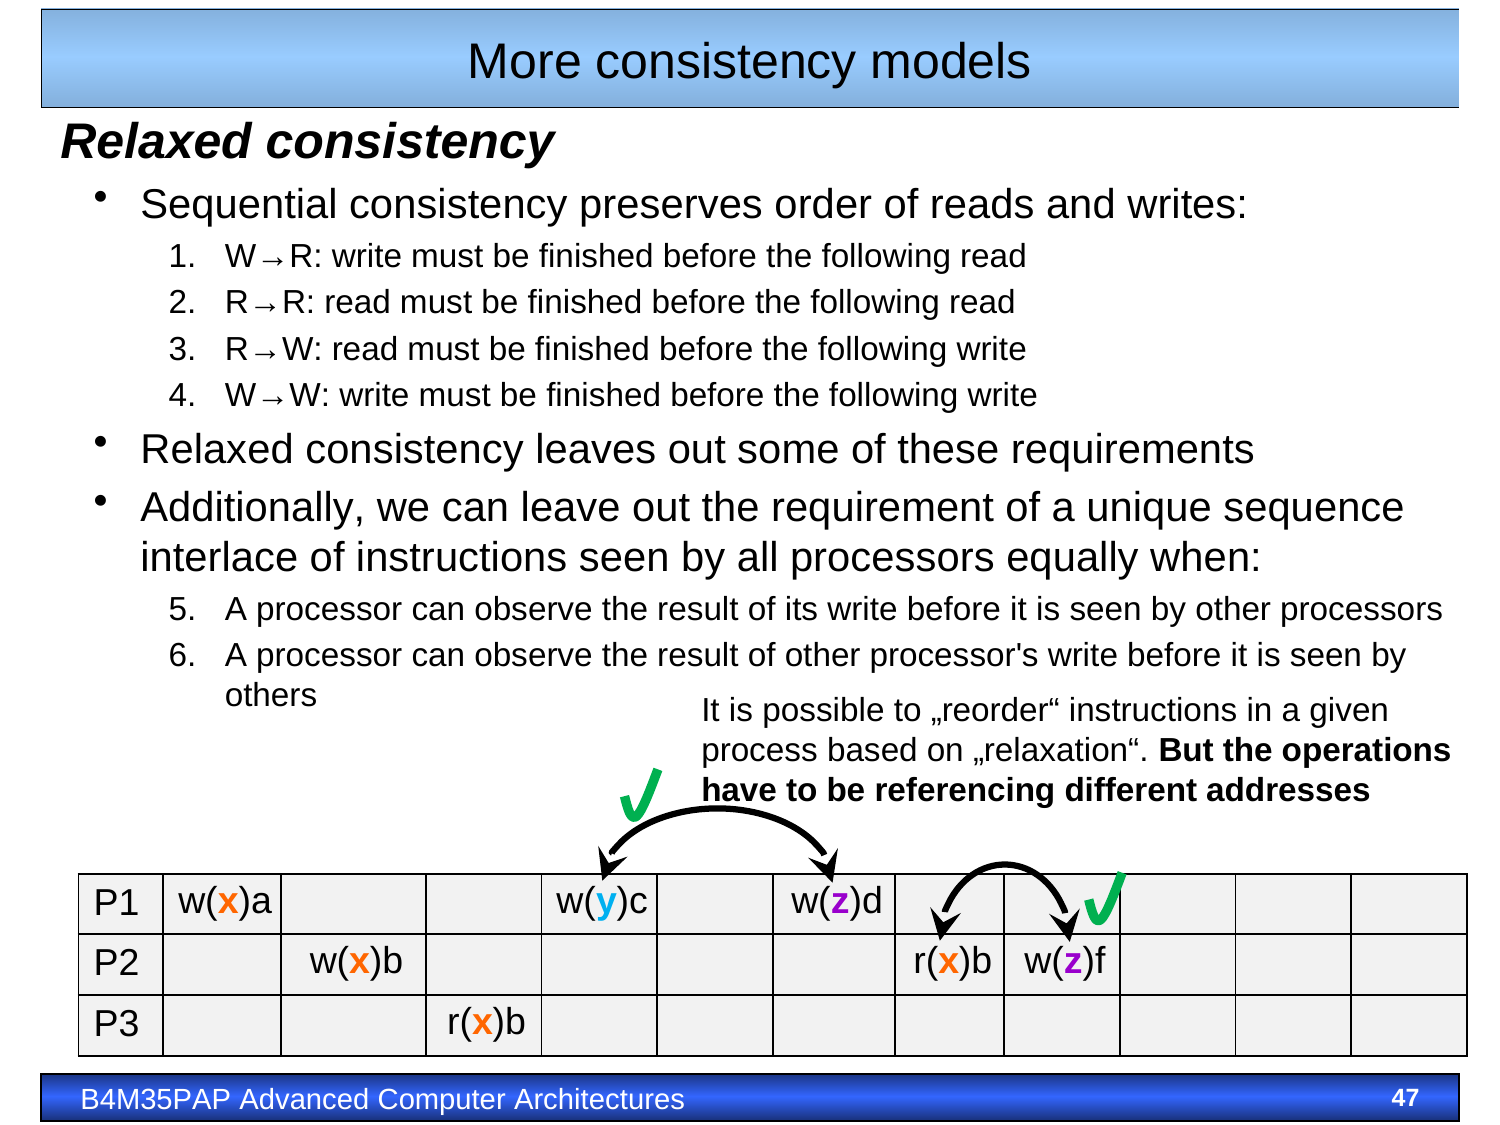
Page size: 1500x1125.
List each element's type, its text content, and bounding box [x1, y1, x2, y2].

table_cell [282, 996, 425, 1055]
table_cell [1005, 996, 1119, 1055]
table_cell w(x)b [282, 935, 425, 994]
table_cell r(x)b [427, 996, 541, 1055]
table_header [658, 875, 772, 933]
table_cell w(z)f [1005, 935, 1119, 994]
table_cell [774, 996, 894, 1055]
table_cell [1352, 996, 1466, 1055]
table_cell [164, 996, 280, 1055]
table_header [282, 875, 425, 933]
list Relaxed consistency Sequential consistency preserves order of reads and writes: W→R: write must be finished before the following read R→R: read must be finished before the following read R→W: read must be finished before the following write W→W: write must be finished before the following write Relaxed consistency leaves out some of these requirements Additionally, we can leave out the requirement of a unique sequence interlace of instructions seen by all processors equally when: A processor can observe the result of its write before it is seen by other processors A processor can observe the result of other processor's write before it is seen by others [3, 101, 1500, 928]
table_cell [1236, 996, 1350, 1055]
table_cell [164, 935, 280, 994]
title More consistency models [41, 8, 1459, 108]
table_cell [542, 996, 656, 1055]
text_box It is possible to „reorder“ instructions in a given process based on „relaxation“. But the operations have to be referencing different addresses [686, 680, 1472, 816]
table_cell [1121, 935, 1235, 994]
table_header w(x)a [164, 875, 280, 933]
table_header [1121, 875, 1235, 933]
table_cell [1121, 996, 1235, 1055]
table_cell [658, 935, 772, 994]
table_cell [896, 996, 1003, 1055]
table_header [1005, 875, 1119, 933]
table_cell [658, 996, 772, 1055]
table_header w(z)d [774, 875, 894, 933]
table_header [896, 875, 1003, 933]
table_header [427, 875, 541, 933]
table_cell [1236, 935, 1350, 994]
table_cell [542, 935, 656, 994]
table_header [1352, 875, 1466, 933]
table_cell [1352, 935, 1466, 994]
table_header P1 [79, 875, 162, 933]
table_cell P2 [79, 935, 162, 994]
table_cell [774, 935, 894, 994]
table_header [1236, 875, 1350, 933]
table_cell r(x)b [896, 935, 1003, 994]
table_cell P3 [79, 996, 162, 1055]
table_cell [427, 935, 541, 994]
table_header w(y)c [542, 875, 656, 933]
